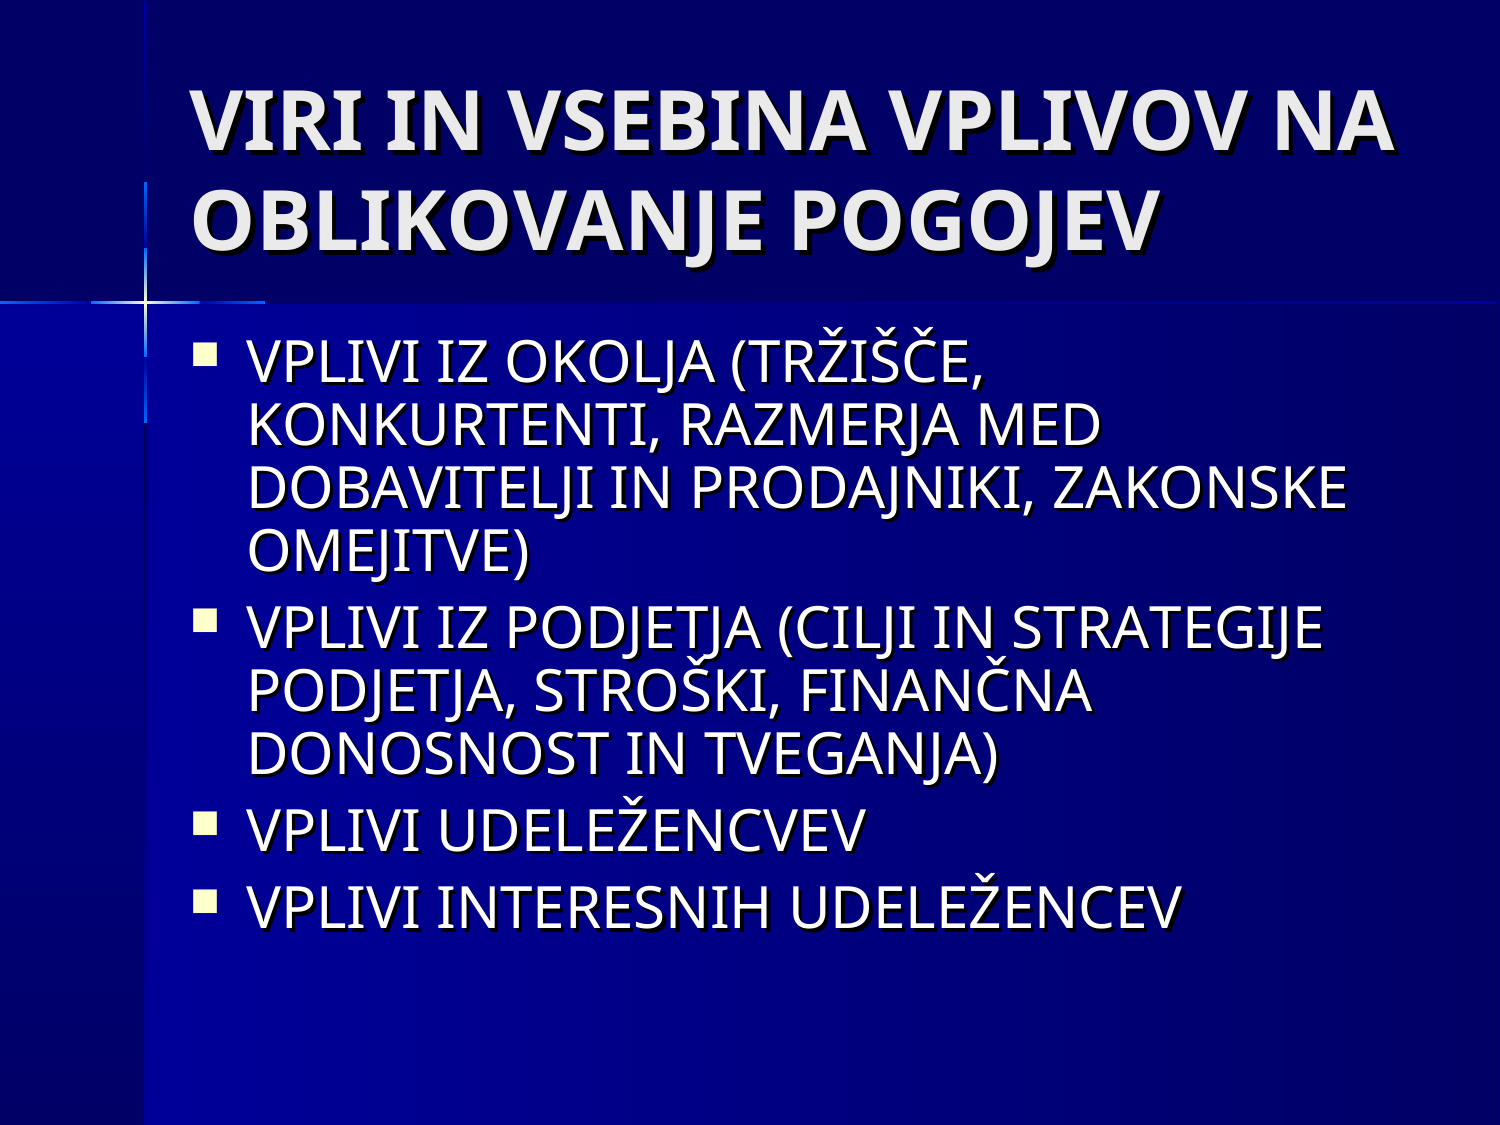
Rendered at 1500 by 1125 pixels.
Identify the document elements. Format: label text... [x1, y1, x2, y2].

list VPLIVI IZ OKOLJA (TRŽIŠČE, KONKURTENTI, RAZMERJA MED DOBAVITELJI IN PRODAJNIKI, ZAKONSKE OMEJITVE) VPLIVI IZ PODJETJA (CILJI IN STRATEGIJE PODJETJA, STROŠKI, FINANČNA DONOSNOST IN TVEGANJA) VPLIVI UDELEŽENCVEV VPLIVI INTERESNIH UDELEŽENCEV [174, 324, 1413, 1001]
title VIRI IN VSEBINA VPLIVOV NA OBLIKOVANJE POGOJEV [174, 49, 1413, 285]
